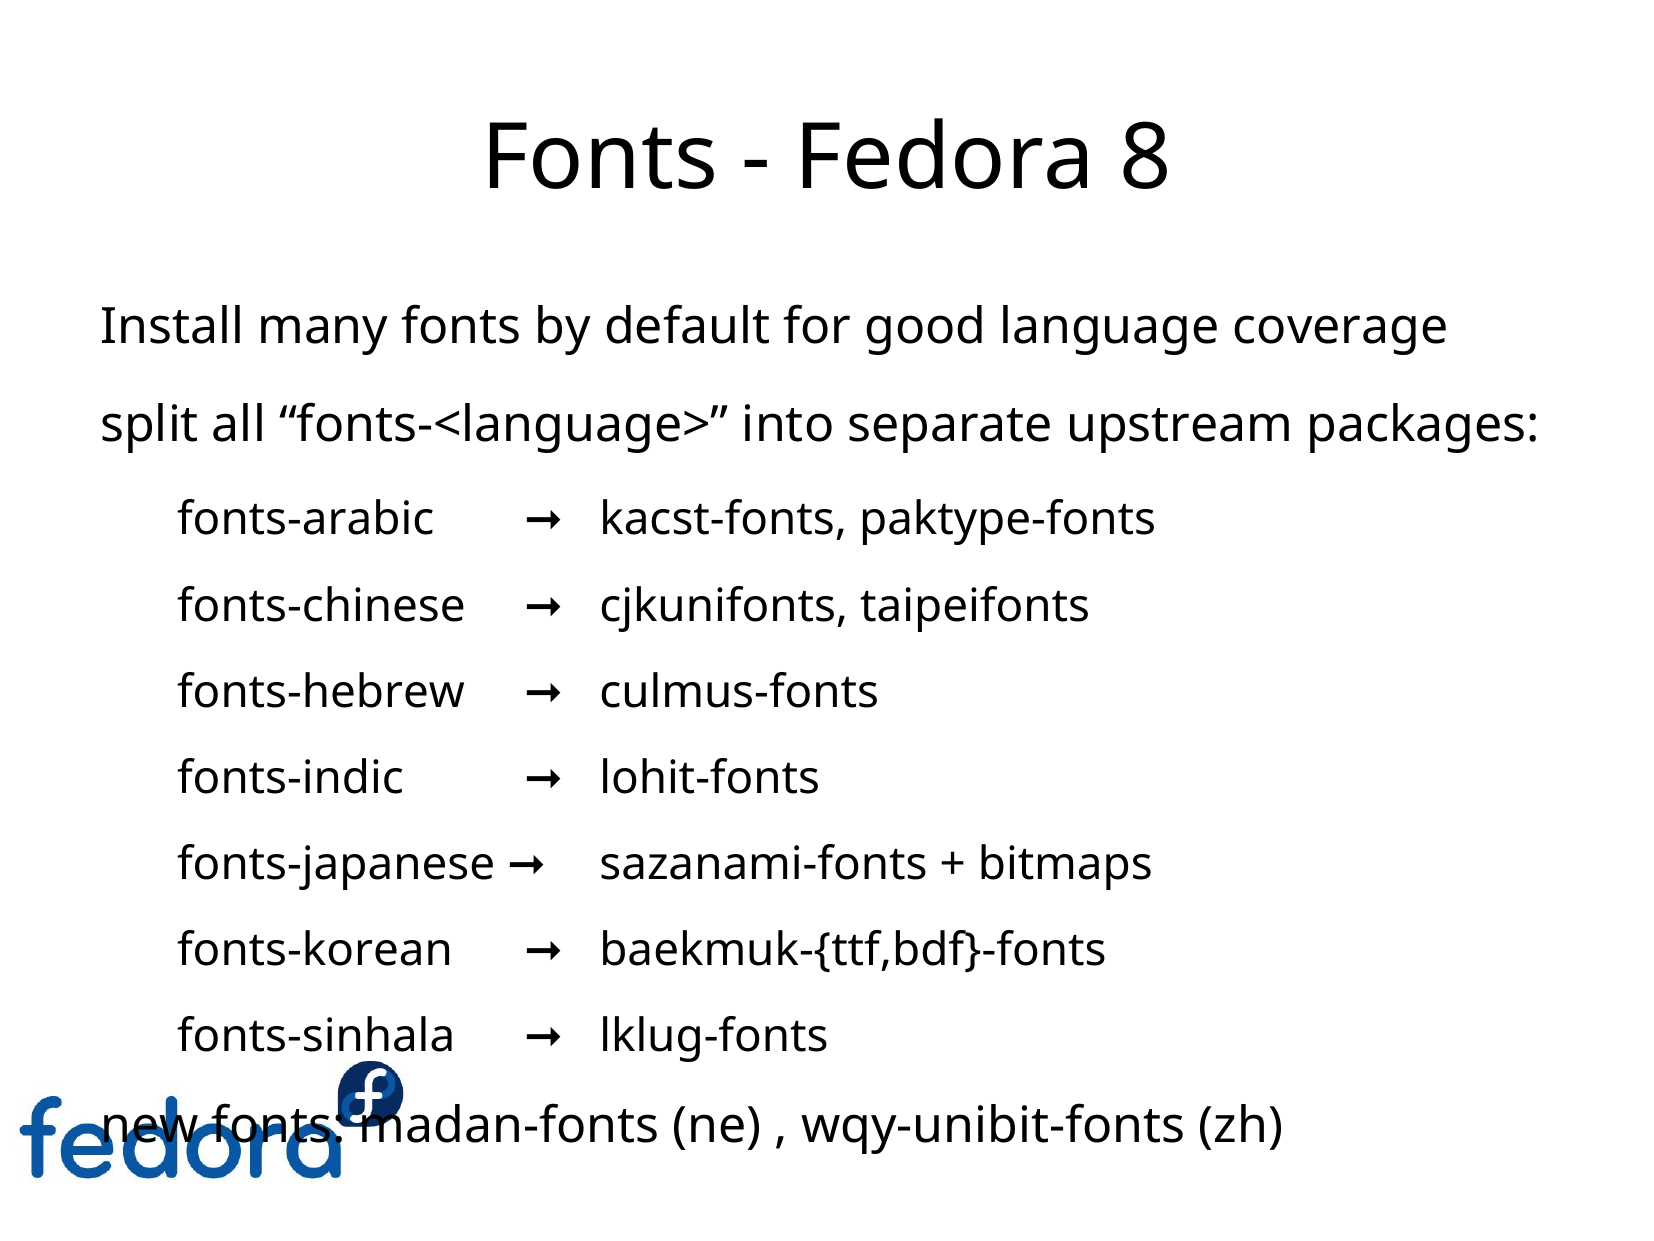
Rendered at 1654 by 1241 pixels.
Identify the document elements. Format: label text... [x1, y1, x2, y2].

title Fonts - Fedora 8 [82, 49, 1571, 257]
list Install many fonts by default for good language coverage split all “fonts-<language>” into separate upstream packages: fonts-arabic ➞ kacst-fonts, paktype-fonts fonts-chinese ➞ cjkunifonts, taipeifonts fonts-hebrew ➞ culmus-fonts fonts-indic ➞ lohit-fonts fonts-japanese ➞ sazanami-fonts + bitmaps fonts-korean ➞ baekmuk-{ttf,bdf}-fonts fonts-sinhala ➞ lklug-fonts new fonts: madan-fonts (ne) , wqy-unibit-fonts (zh) [82, 290, 1571, 1109]
picture [11, 1049, 413, 1199]
